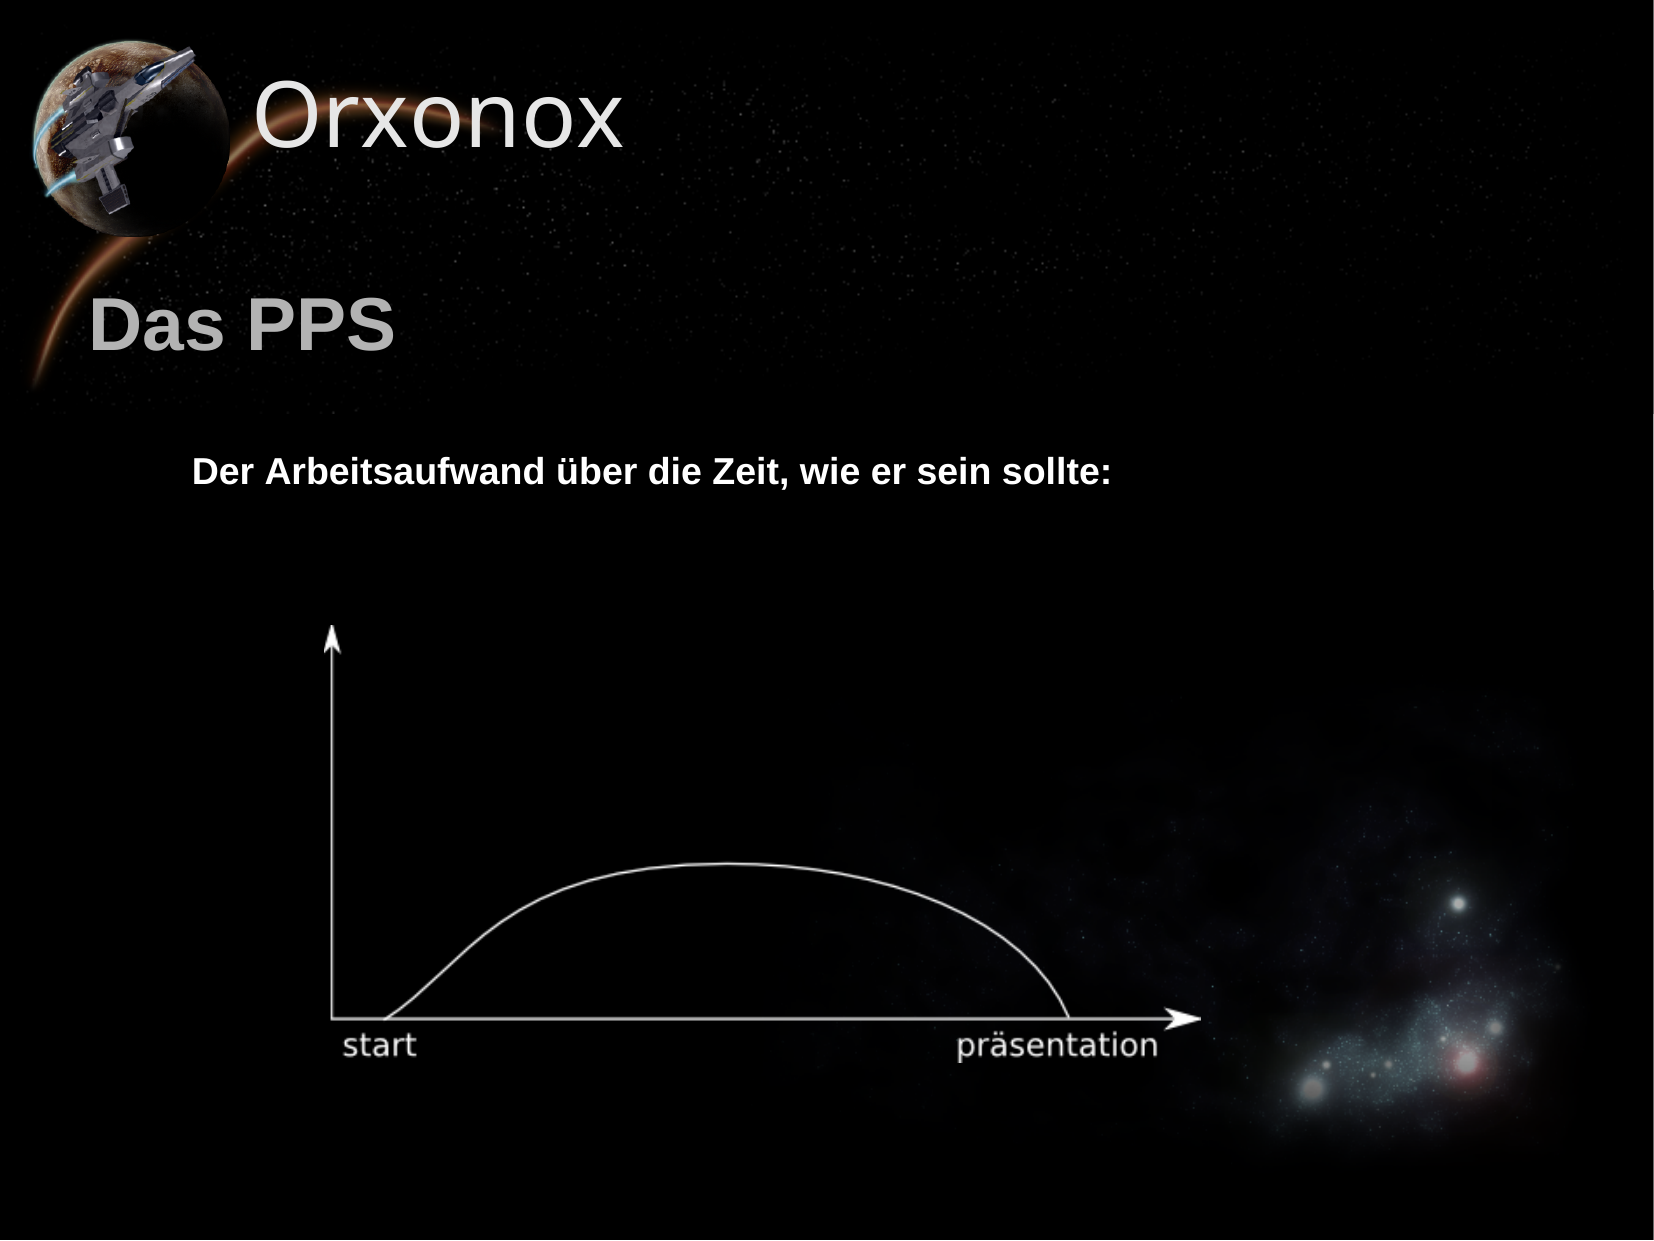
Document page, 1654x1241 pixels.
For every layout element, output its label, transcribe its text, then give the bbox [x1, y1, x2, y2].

picture [324, 590, 1654, 1240]
picture [0, 0, 1654, 521]
title Das PPS [88, 273, 1577, 377]
text_box Der Arbeitsaufwand über die Zeit, wie er sein sollte: [177, 442, 1329, 500]
